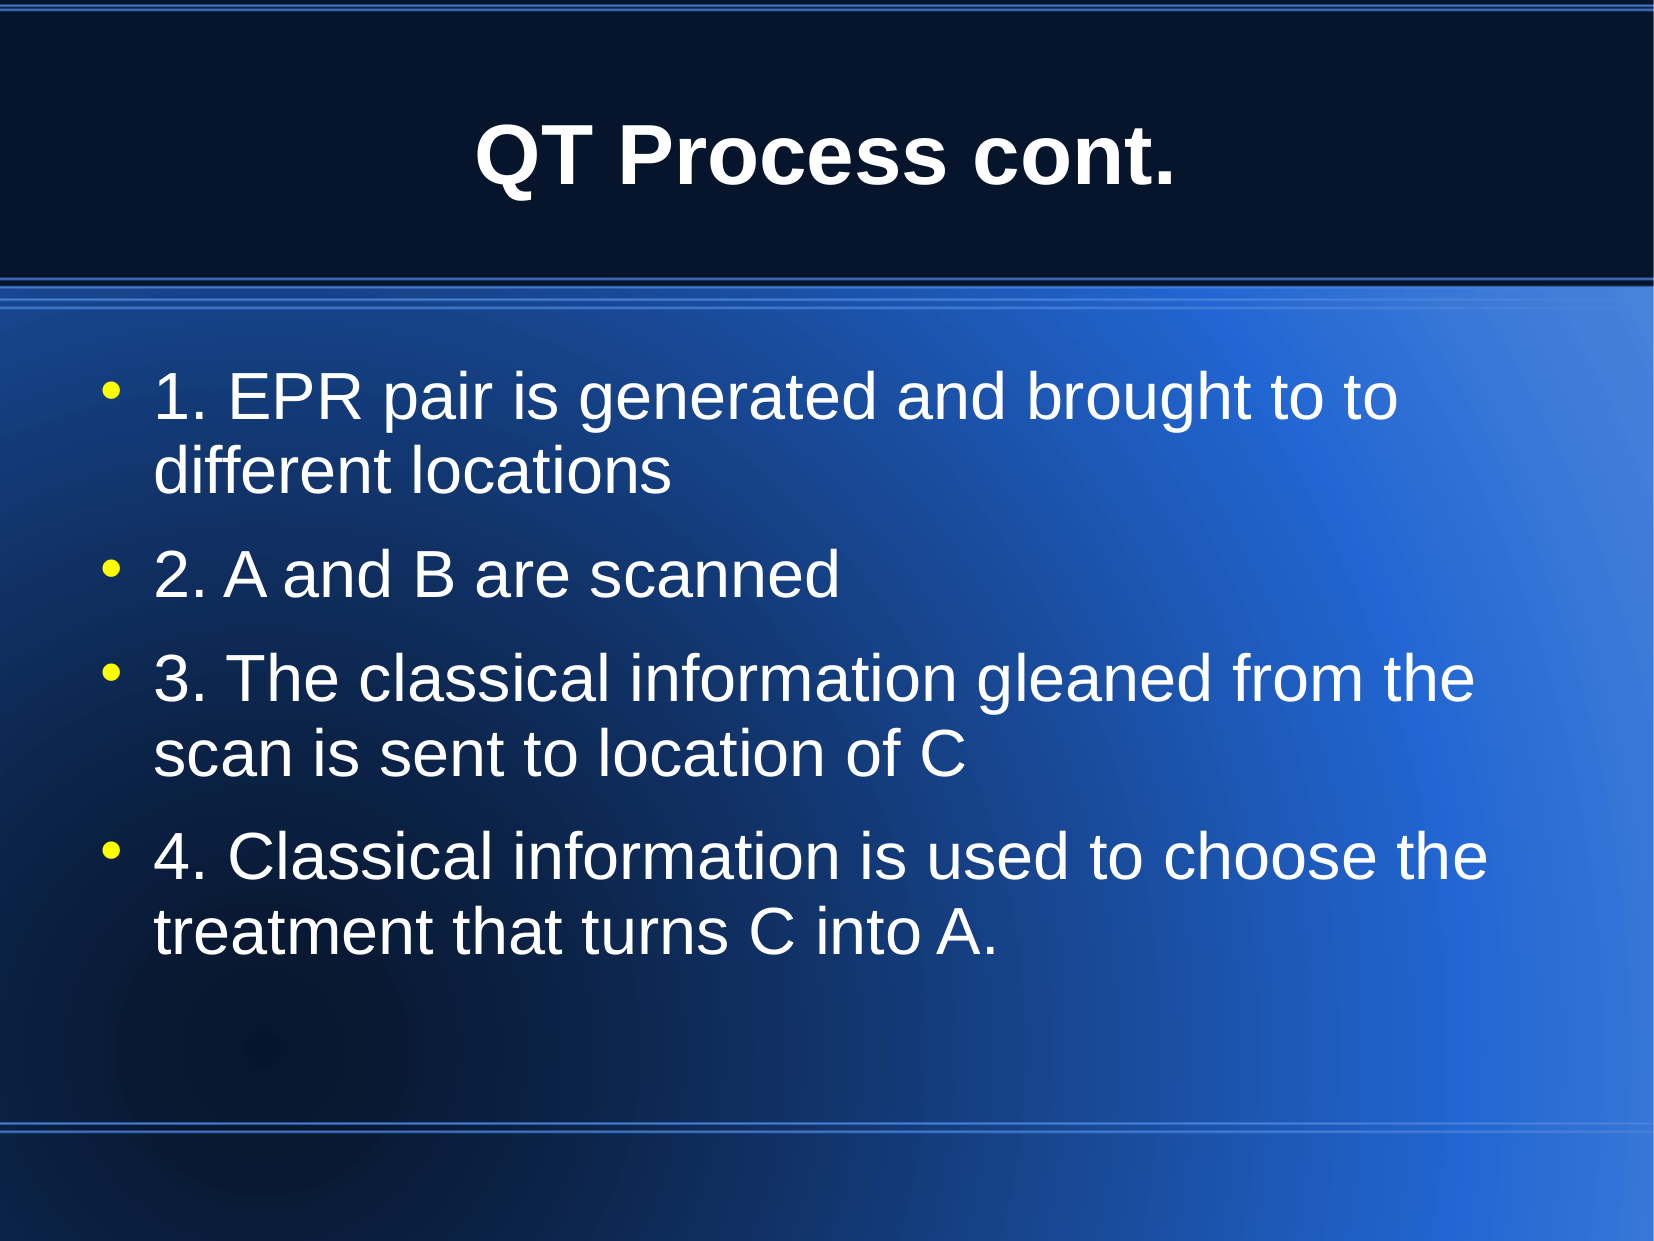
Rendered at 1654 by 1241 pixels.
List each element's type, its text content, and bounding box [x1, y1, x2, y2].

title QT Process cont. [82, 49, 1571, 257]
list 1. EPR pair is generated and brought to to different locations 2. A and B are scanned 3. The classical information gleaned from the scan is sent to location of C 4. Classical information is used to choose the treatment that turns C into A. [82, 355, 1571, 1058]
picture [0, 0, 1654, 1241]
